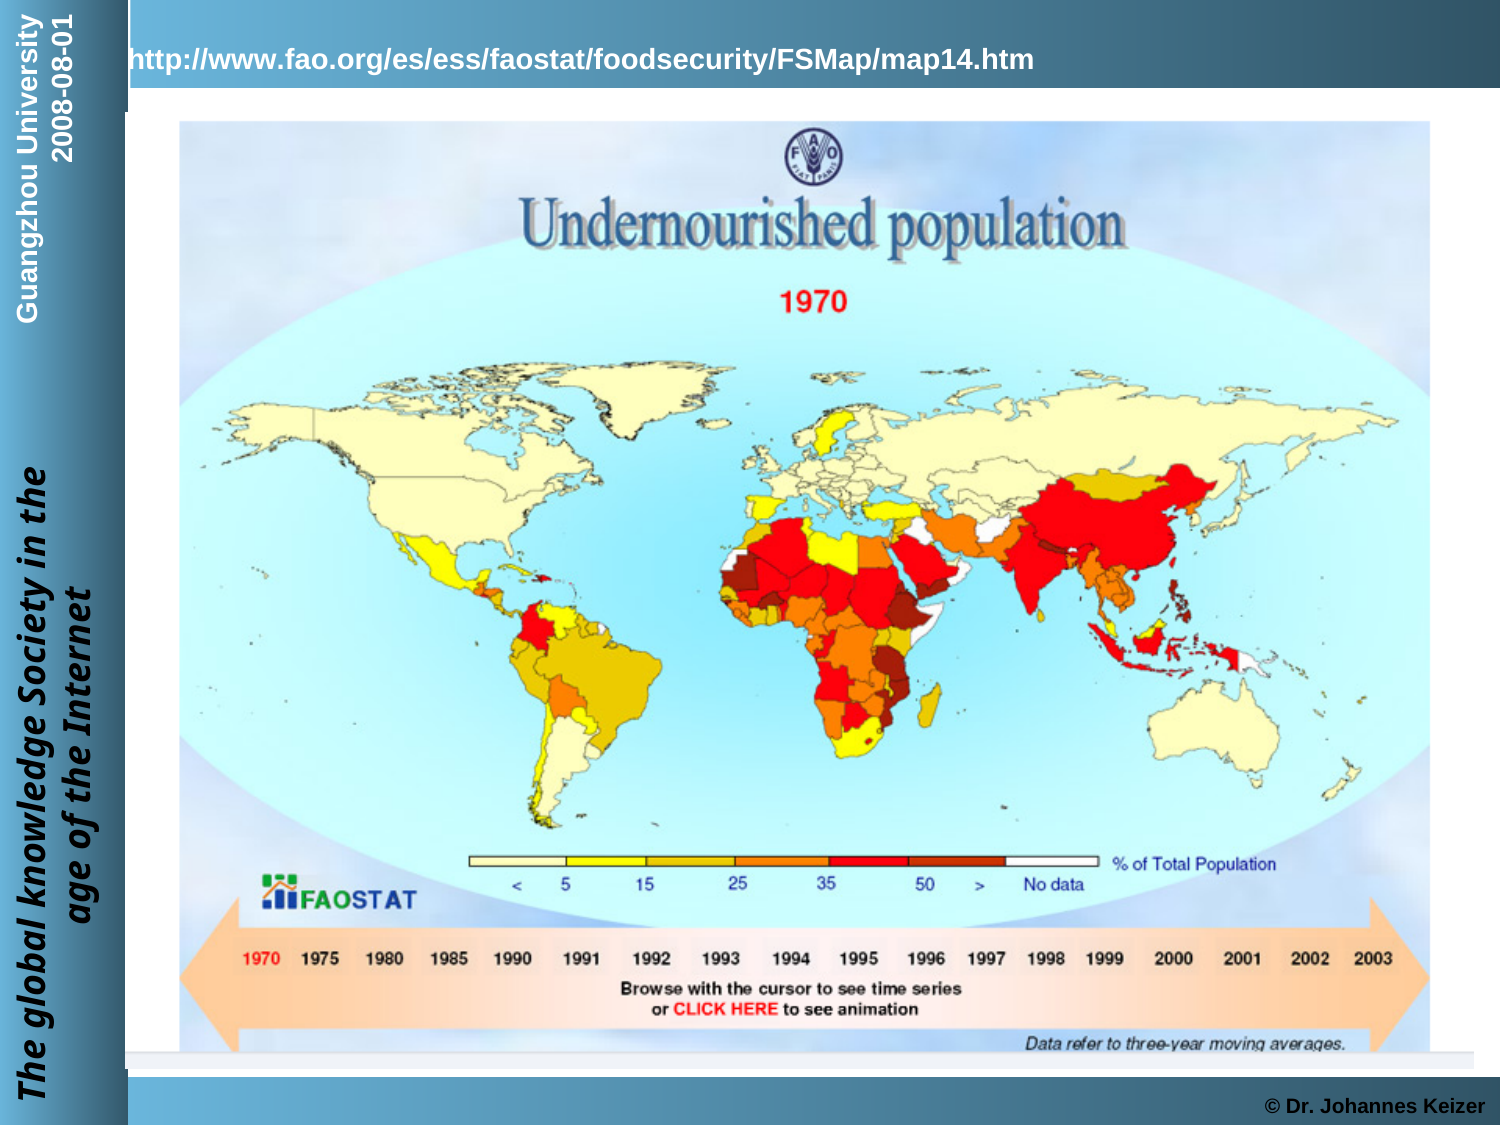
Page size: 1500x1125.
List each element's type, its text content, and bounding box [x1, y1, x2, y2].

picture [125, 112, 1474, 1069]
title http://www.fao.org/es/ess/faostat/foodsecurity/FSMap/map14.htm [112, 0, 1500, 119]
